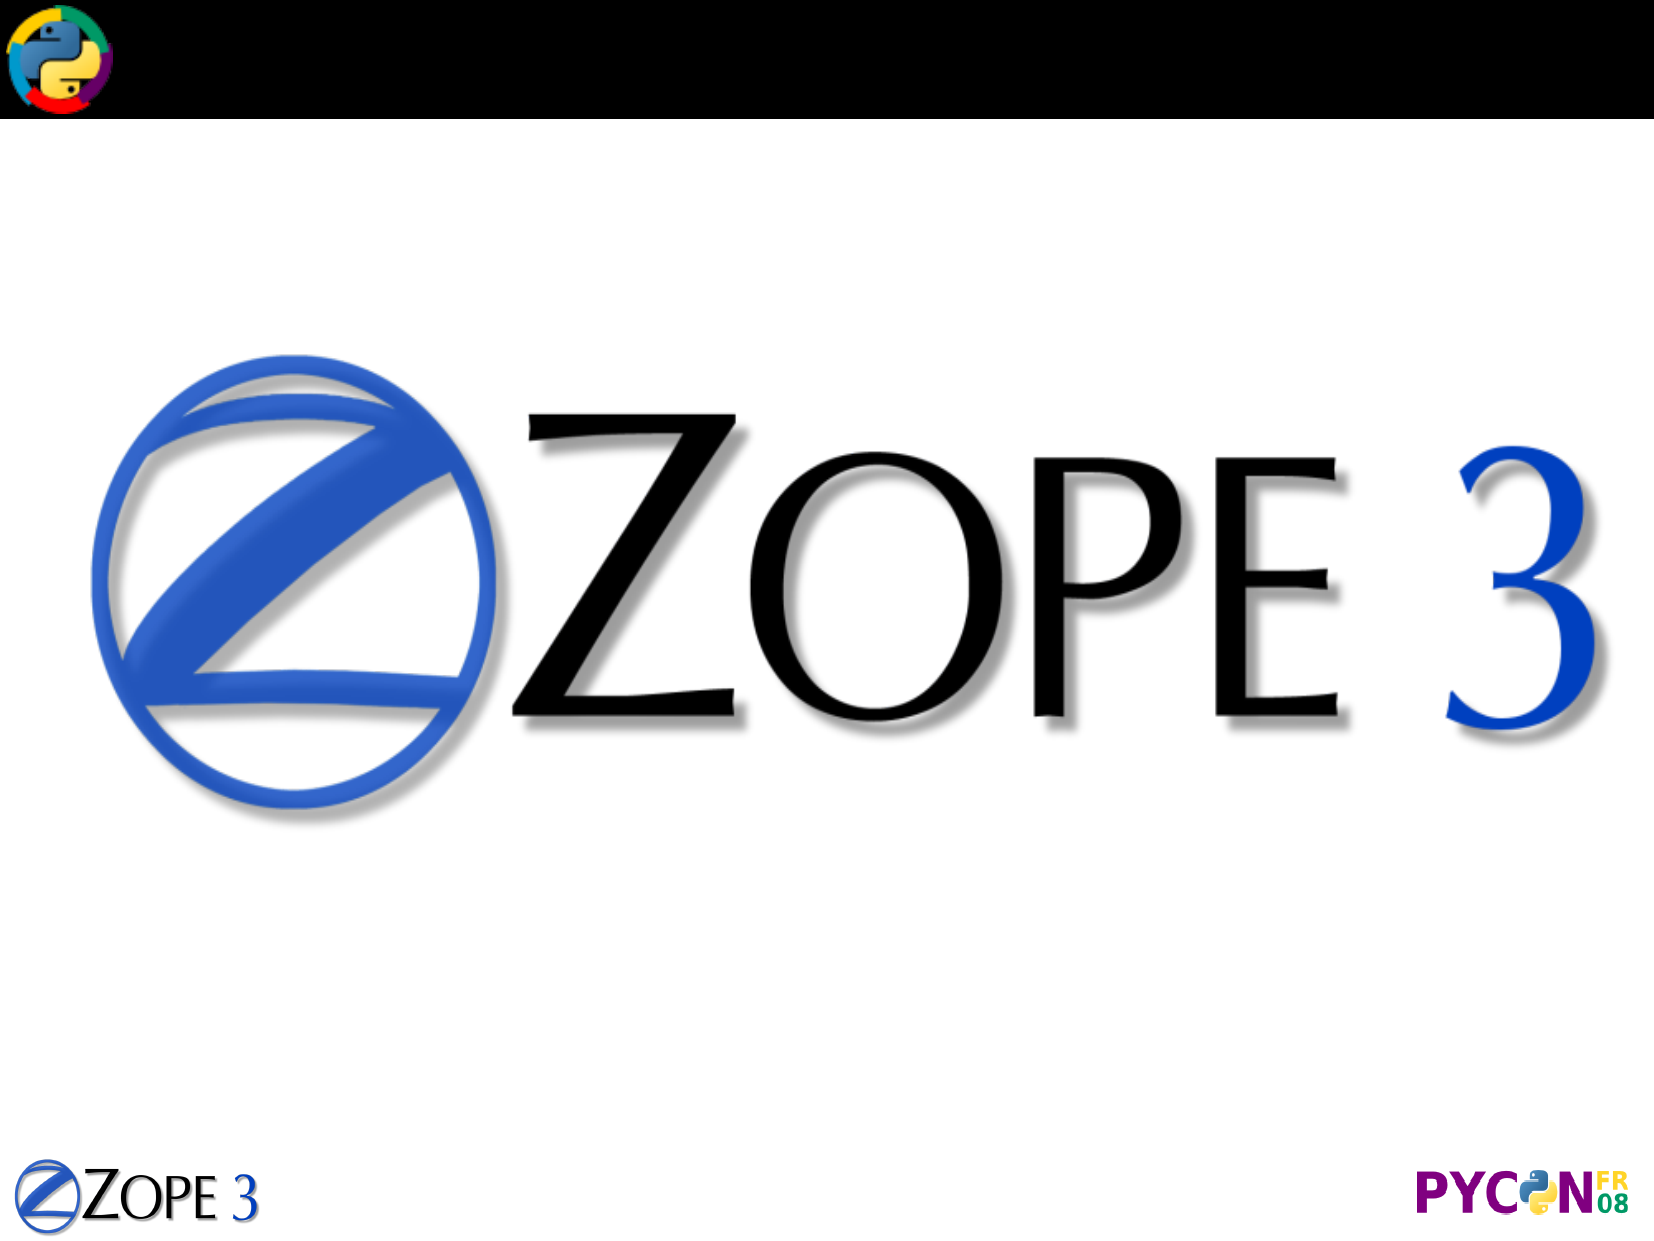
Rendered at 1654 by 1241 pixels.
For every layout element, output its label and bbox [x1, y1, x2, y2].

picture [0, 262, 1654, 907]
picture [1417, 1170, 1628, 1215]
picture [0, 1144, 266, 1241]
title [0, 0, 1654, 119]
